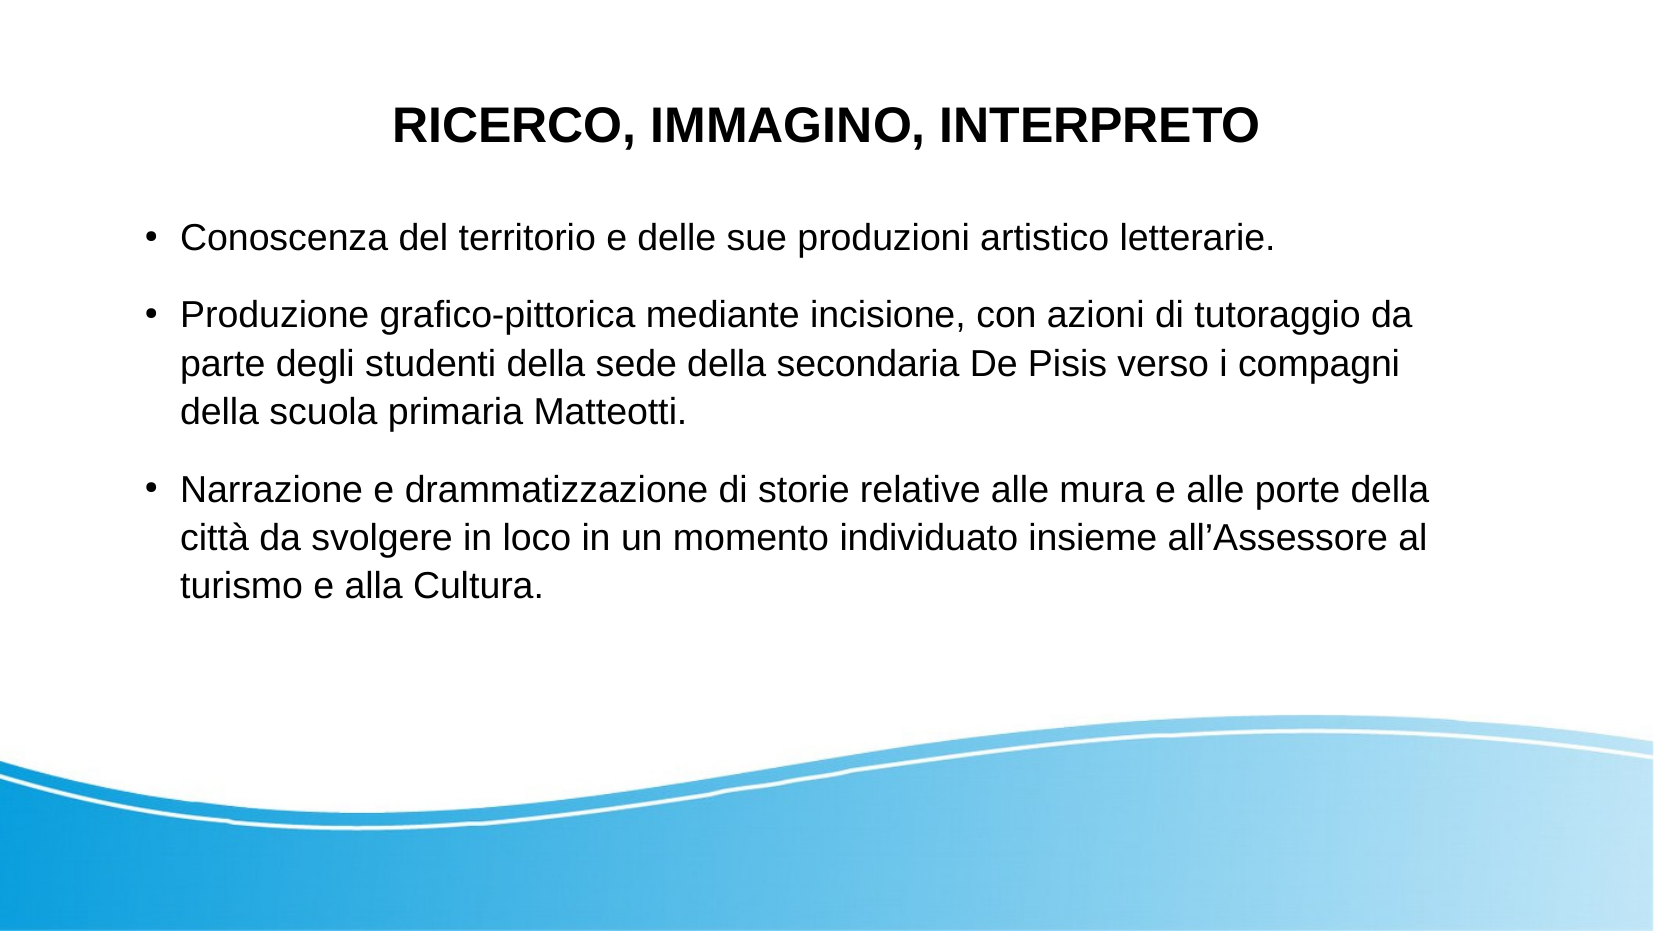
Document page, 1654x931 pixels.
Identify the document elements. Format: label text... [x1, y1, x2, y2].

text_box Conoscenza del territorio e delle sue produzioni artistico letterarie. Produzione grafico-pittorica mediante incisione, con azioni di tutoraggio da parte degli studenti della sede della secondaria De Pisis verso i compagni della scuola primaria Matteotti. Narrazione e drammatizzazione di storie relative alle mura e alle porte della città da svolgere in loco in un momento individuato insieme all’Assessore al turismo e alla Cultura. [129, 202, 1489, 733]
title RICERCO, IMMAGINO, INTERPRETO [82, 47, 1571, 203]
picture [0, 714, 1654, 931]
